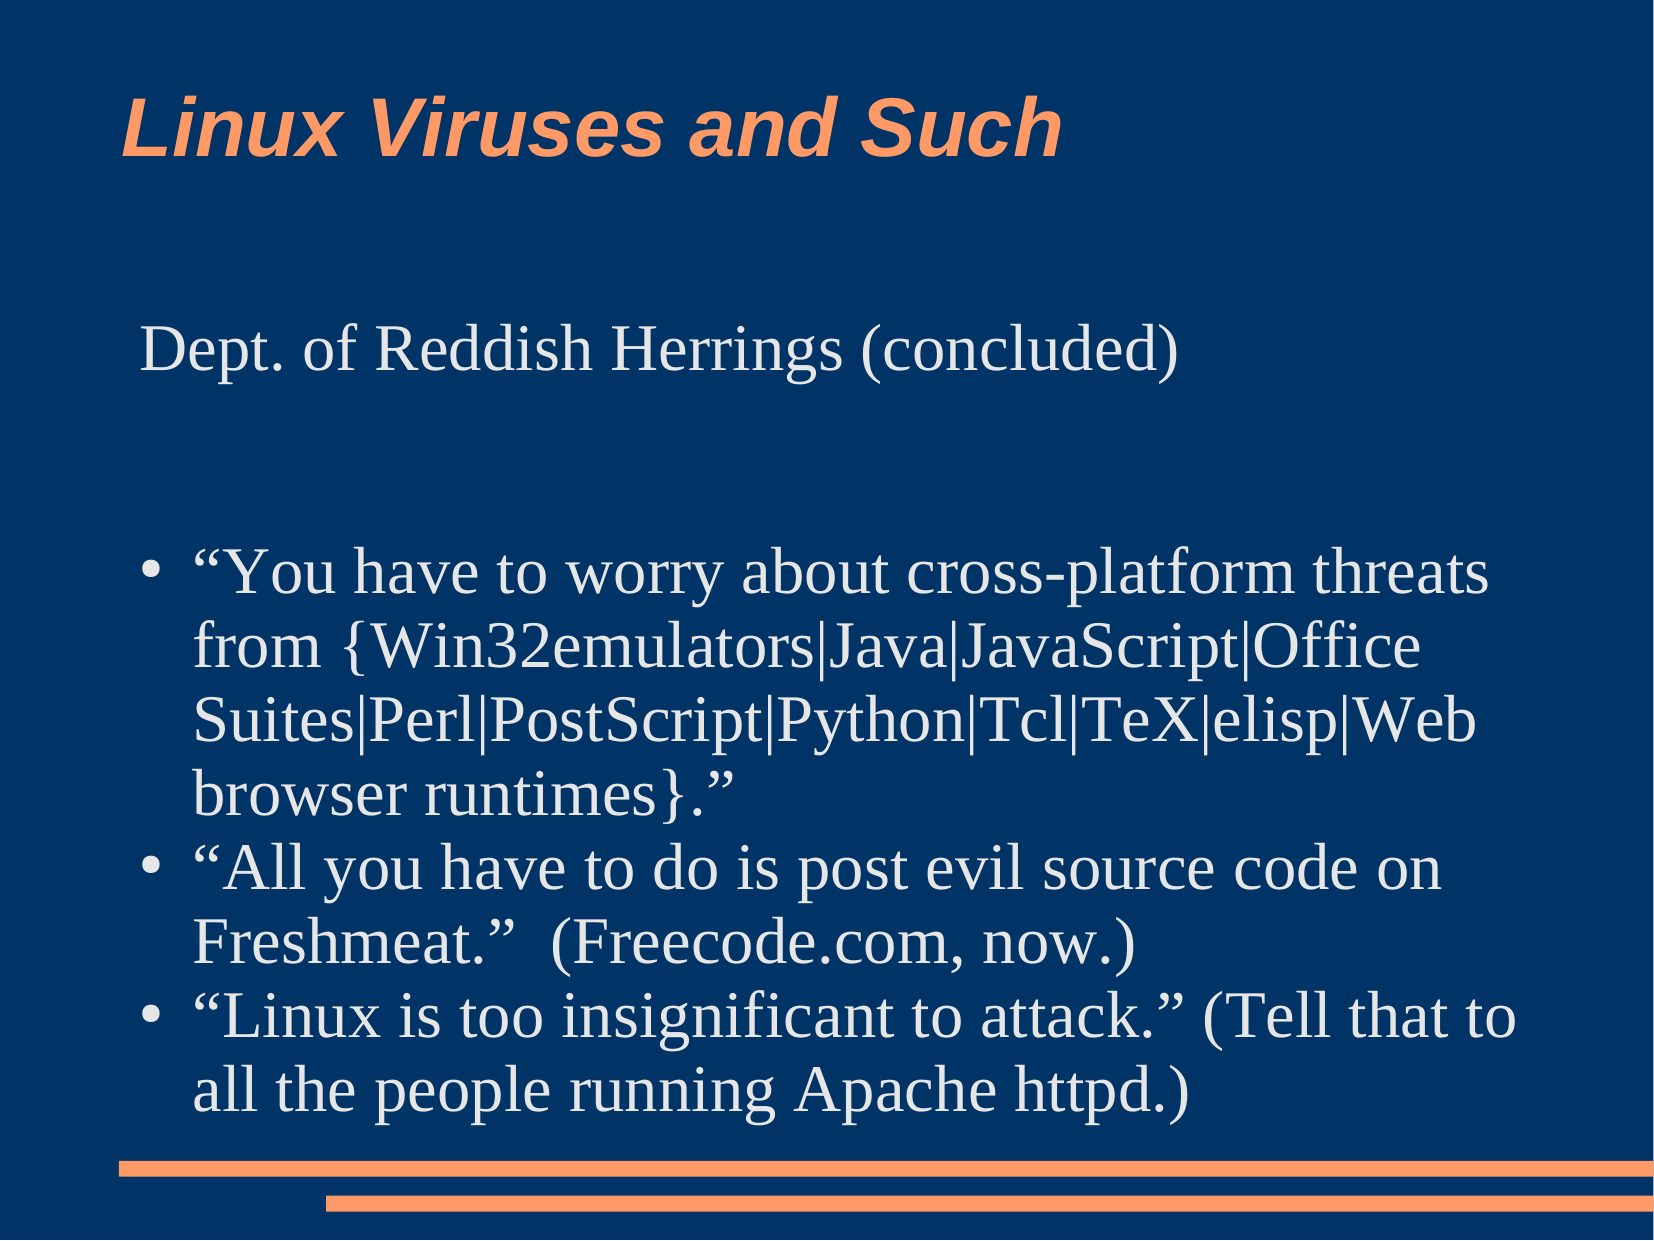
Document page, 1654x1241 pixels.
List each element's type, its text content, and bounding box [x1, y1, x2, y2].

title Linux Viruses and Such [121, 46, 1534, 210]
list Dept. of Reddish Herrings (concluded) “You have to worry about cross-platform threats from {Win32emulators|Java|JavaScript|Office Suites|Perl|PostScript|Python|Tcl|TeX|elisp|Web browser runtimes}.” “All you have to do is post evil source code on Freshmeat.” (Freecode.com, now.) “Linux is too insignificant to attack.” (Tell that to all the people running Apache httpd.) [121, 311, 1561, 1132]
